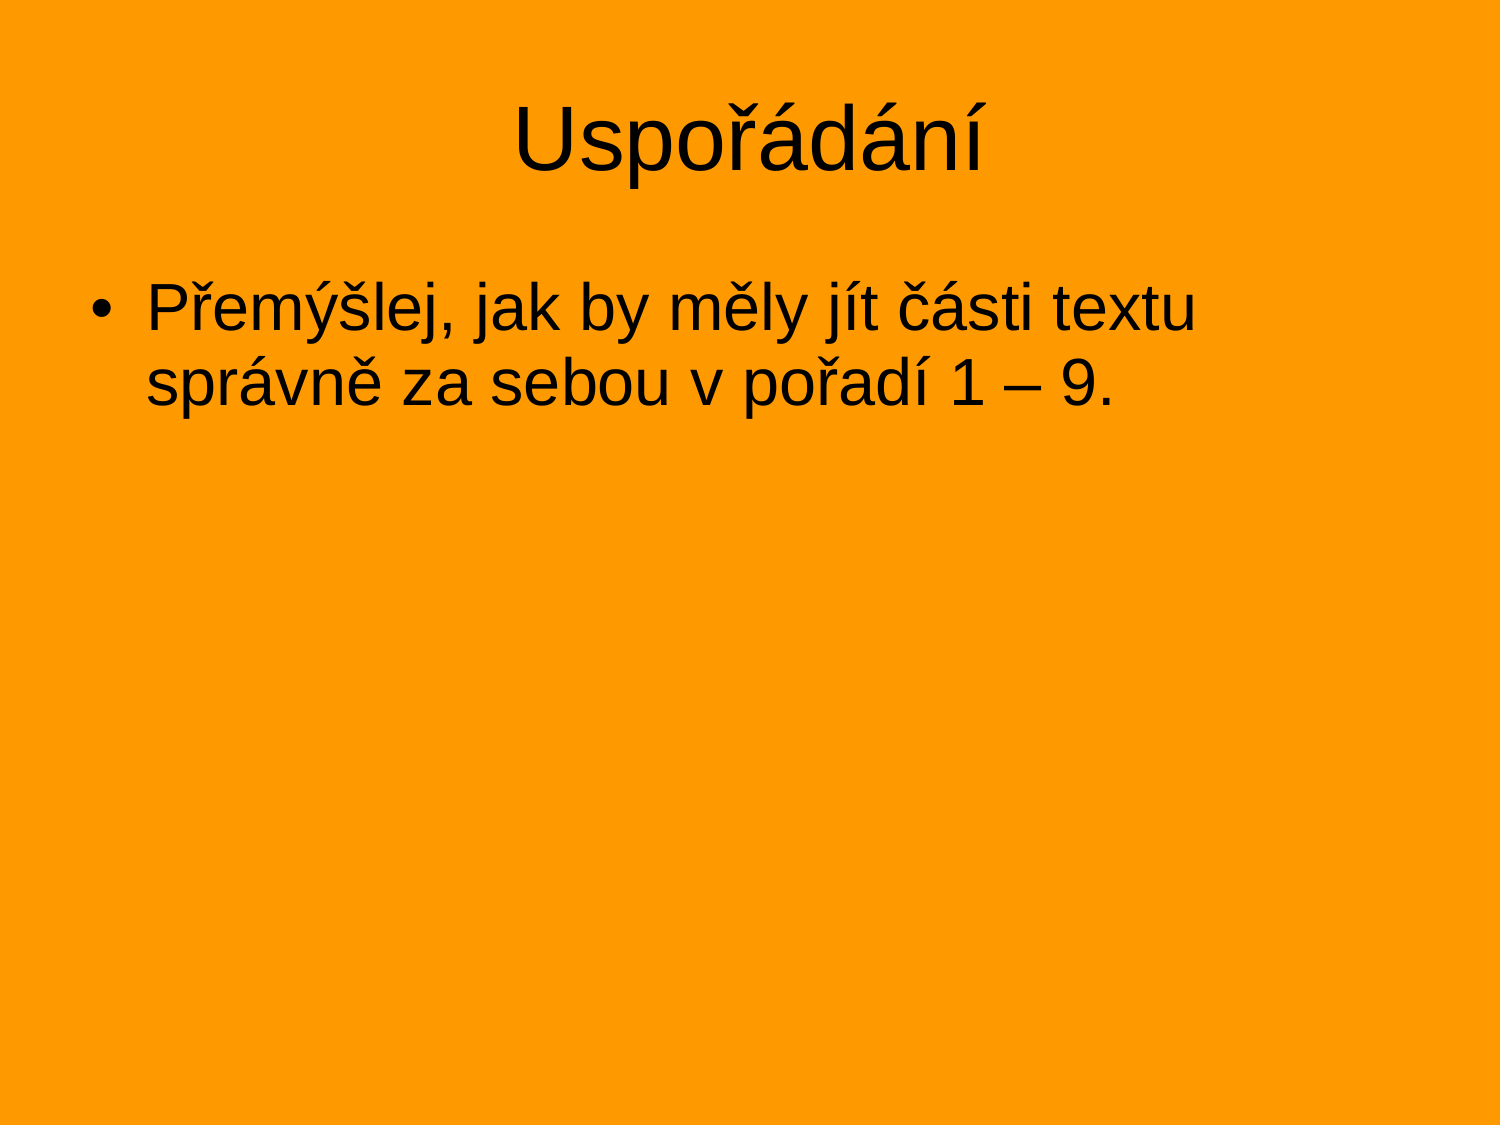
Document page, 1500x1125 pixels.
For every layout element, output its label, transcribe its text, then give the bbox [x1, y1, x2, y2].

list Přemýšlej, jak by měly jít části textu správně za sebou v pořadí 1 – 9. [75, 262, 1426, 1006]
title Uspořádání [75, 45, 1426, 233]
